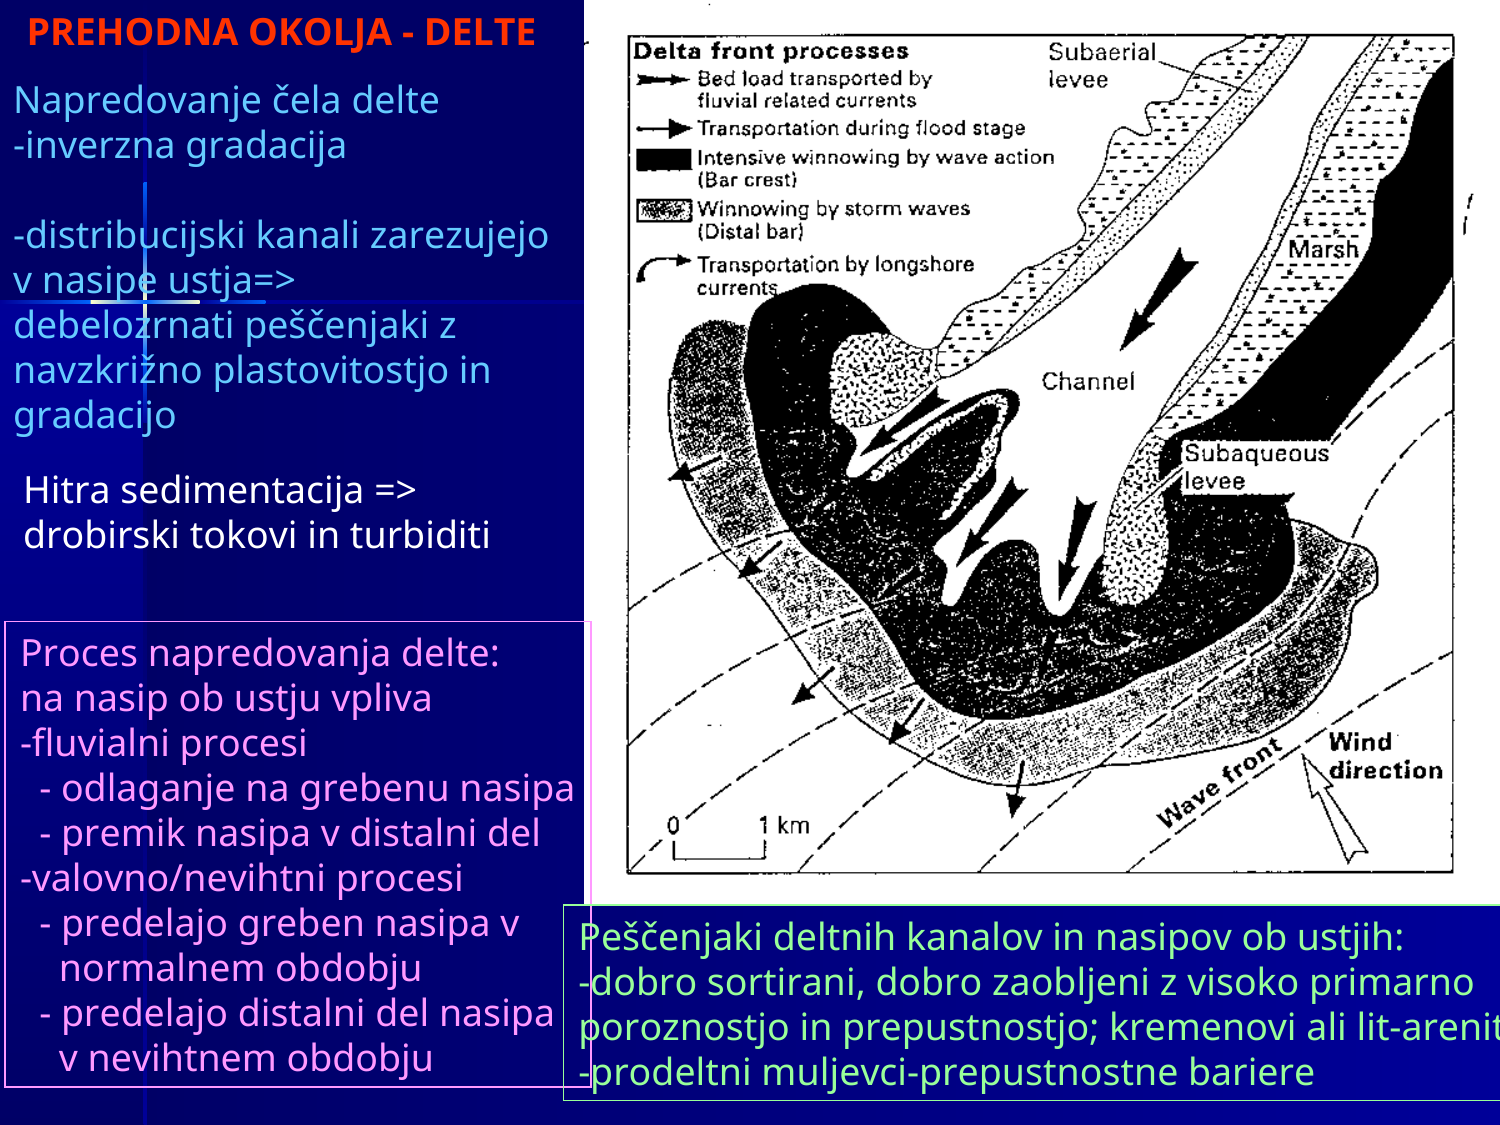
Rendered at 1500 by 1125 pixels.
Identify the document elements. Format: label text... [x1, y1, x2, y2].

text_box Proces napredovanja delte: na nasip ob ustju vpliva -fluvialni procesi - odlaganje na grebenu nasipa - premik nasipa v distalni del -valovno/nevihtni procesi - predelajo greben nasipa v normalnem obdobju - predelajo distalni del nasipa v nevihtnem obdobju [5, 621, 591, 1088]
text_box Hitra sedimentacija => drobirski tokovi in turbiditi [8, 458, 507, 565]
text_box Peščenjaki deltnih kanalov in nasipov ob ustjih: -dobro sortirani, dobro zaobljeni z visoko primarno poroznostjo in prepustnostjo; kremenovi ali lit-areniti -prodeltni muljevci-prepustnostne bariere [563, 904, 1500, 1101]
text_box Napredovanje čela delte -inverzna gradacija -distribucijski kanali zarezujejo v nasipe ustja=> debelozrnati peščenjaki z navzkrižno plastovitostjo in gradacijo [0, 68, 566, 445]
picture [584, 0, 1500, 904]
text_box PREHODNA OKOLJA - DELTE [11, 0, 552, 61]
